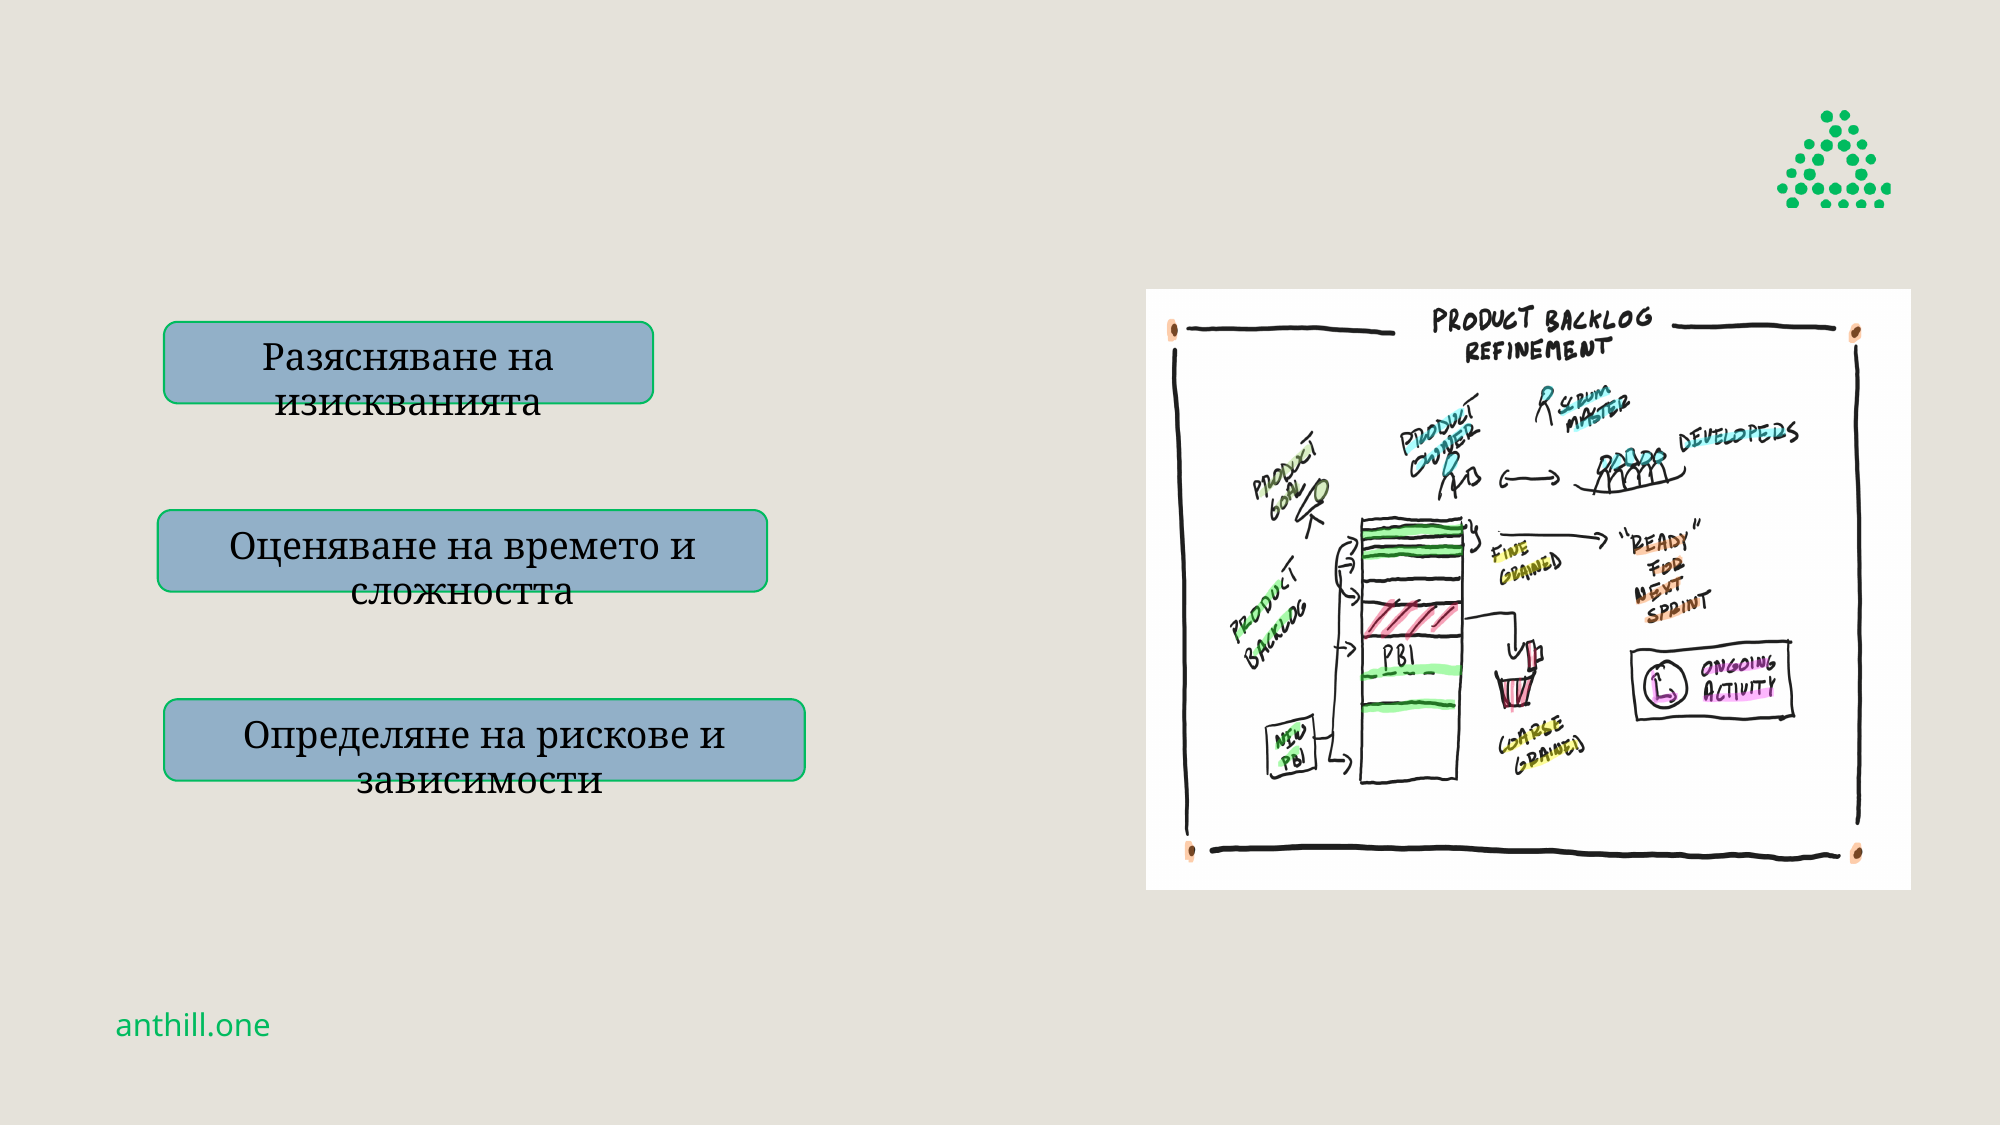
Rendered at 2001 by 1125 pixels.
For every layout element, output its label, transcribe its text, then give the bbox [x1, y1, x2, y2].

picture [1146, 289, 1911, 890]
text_box Определяне на рискове и зависимости [164, 699, 805, 781]
text_box Оценяване на времето и сложността [157, 510, 768, 592]
text_box Разясняване на изискванията [163, 321, 654, 404]
